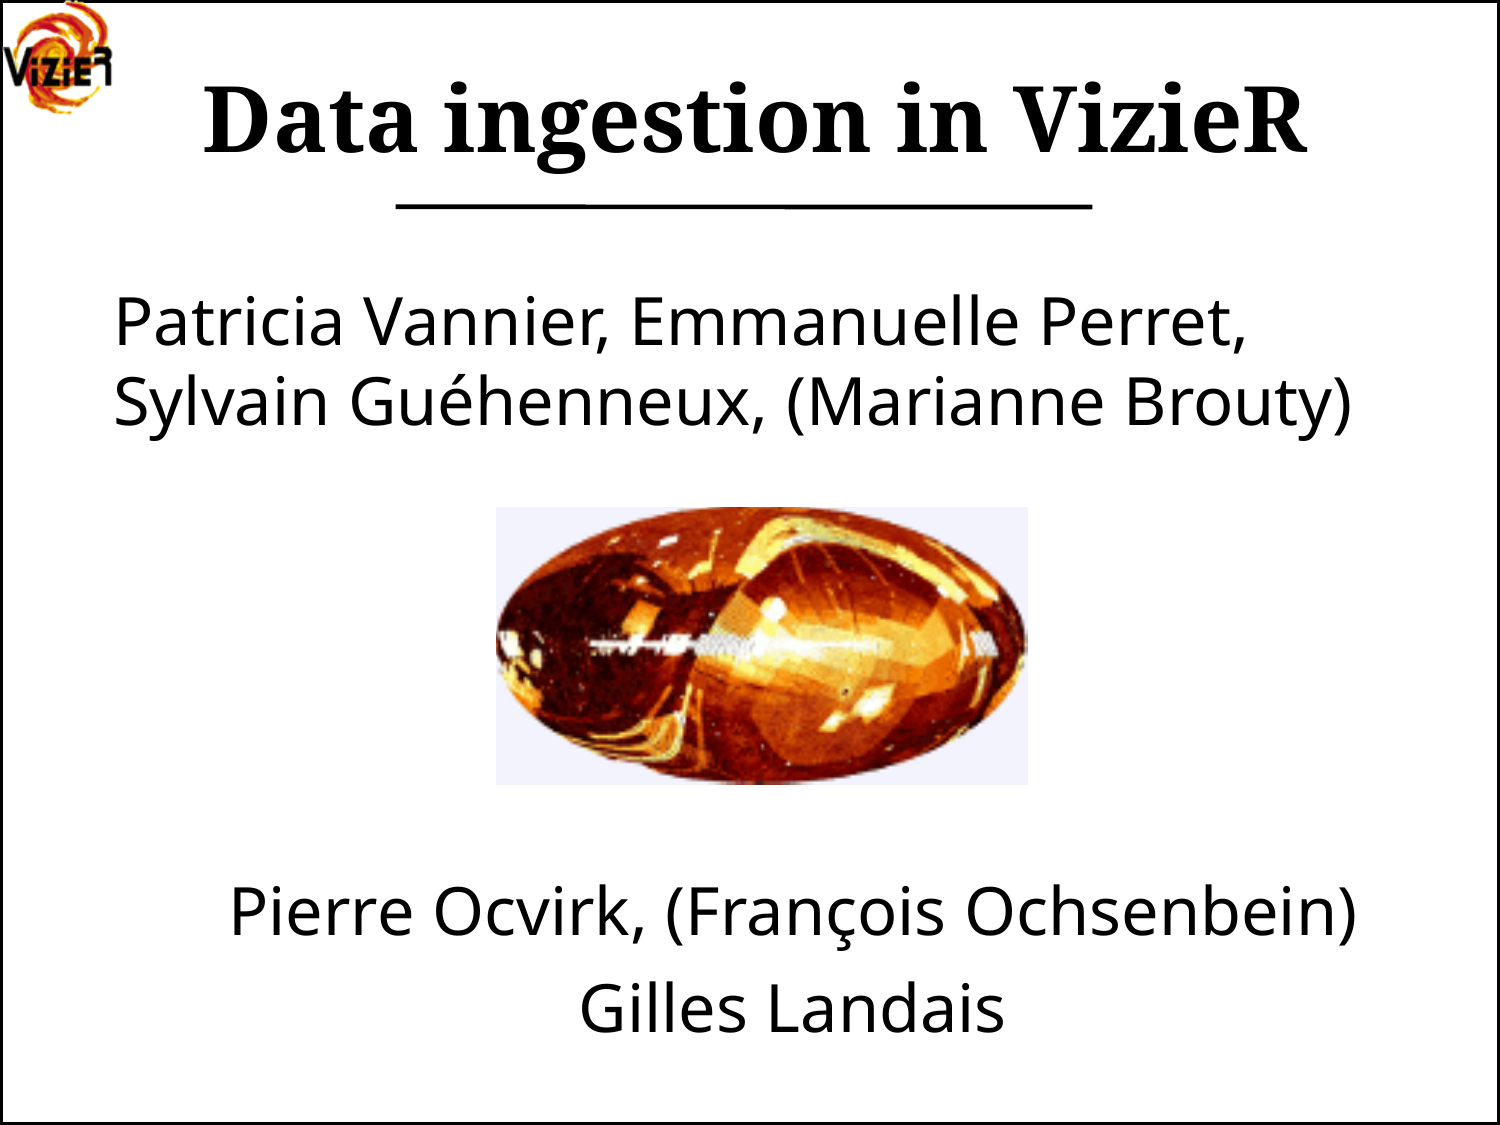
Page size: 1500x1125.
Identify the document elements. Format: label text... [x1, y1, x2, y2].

text_box Pierre Ocvirk, (François Ochsenbein) Gilles Landais [35, 861, 1477, 1063]
picture [0, 0, 119, 119]
title Data ingestion in VizieR [118, 24, 1394, 207]
picture [496, 507, 1028, 785]
subtitle Patricia Vannier, Emmanuelle Perret, Sylvain Guéhenneux, (Marianne Brouty) [23, 270, 1477, 473]
